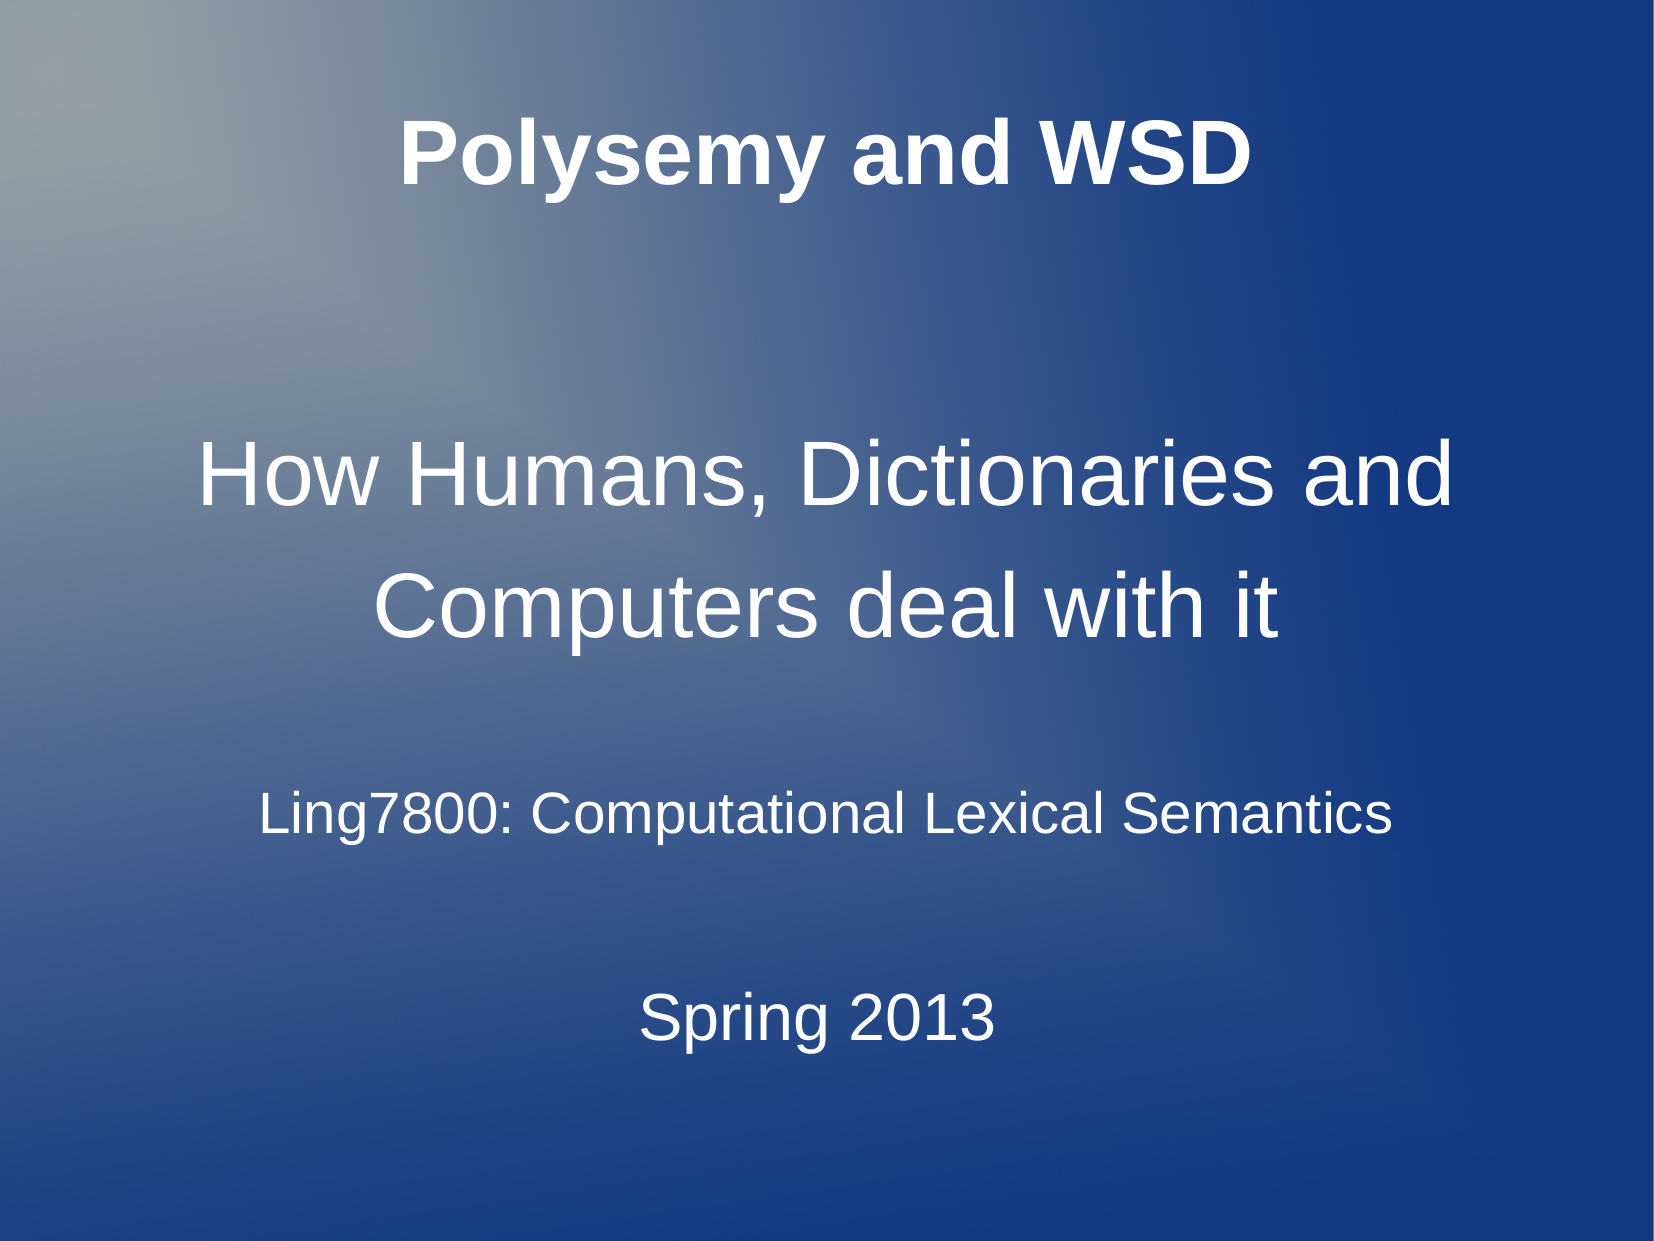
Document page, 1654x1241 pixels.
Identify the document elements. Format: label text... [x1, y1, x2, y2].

list How Humans, Dictionaries and Computers deal with it Ling7800: Computational Lexical Semantics Spring 2013 [82, 290, 1571, 1109]
title Polysemy and WSD [82, 49, 1571, 257]
picture [0, 0, 1654, 1241]
